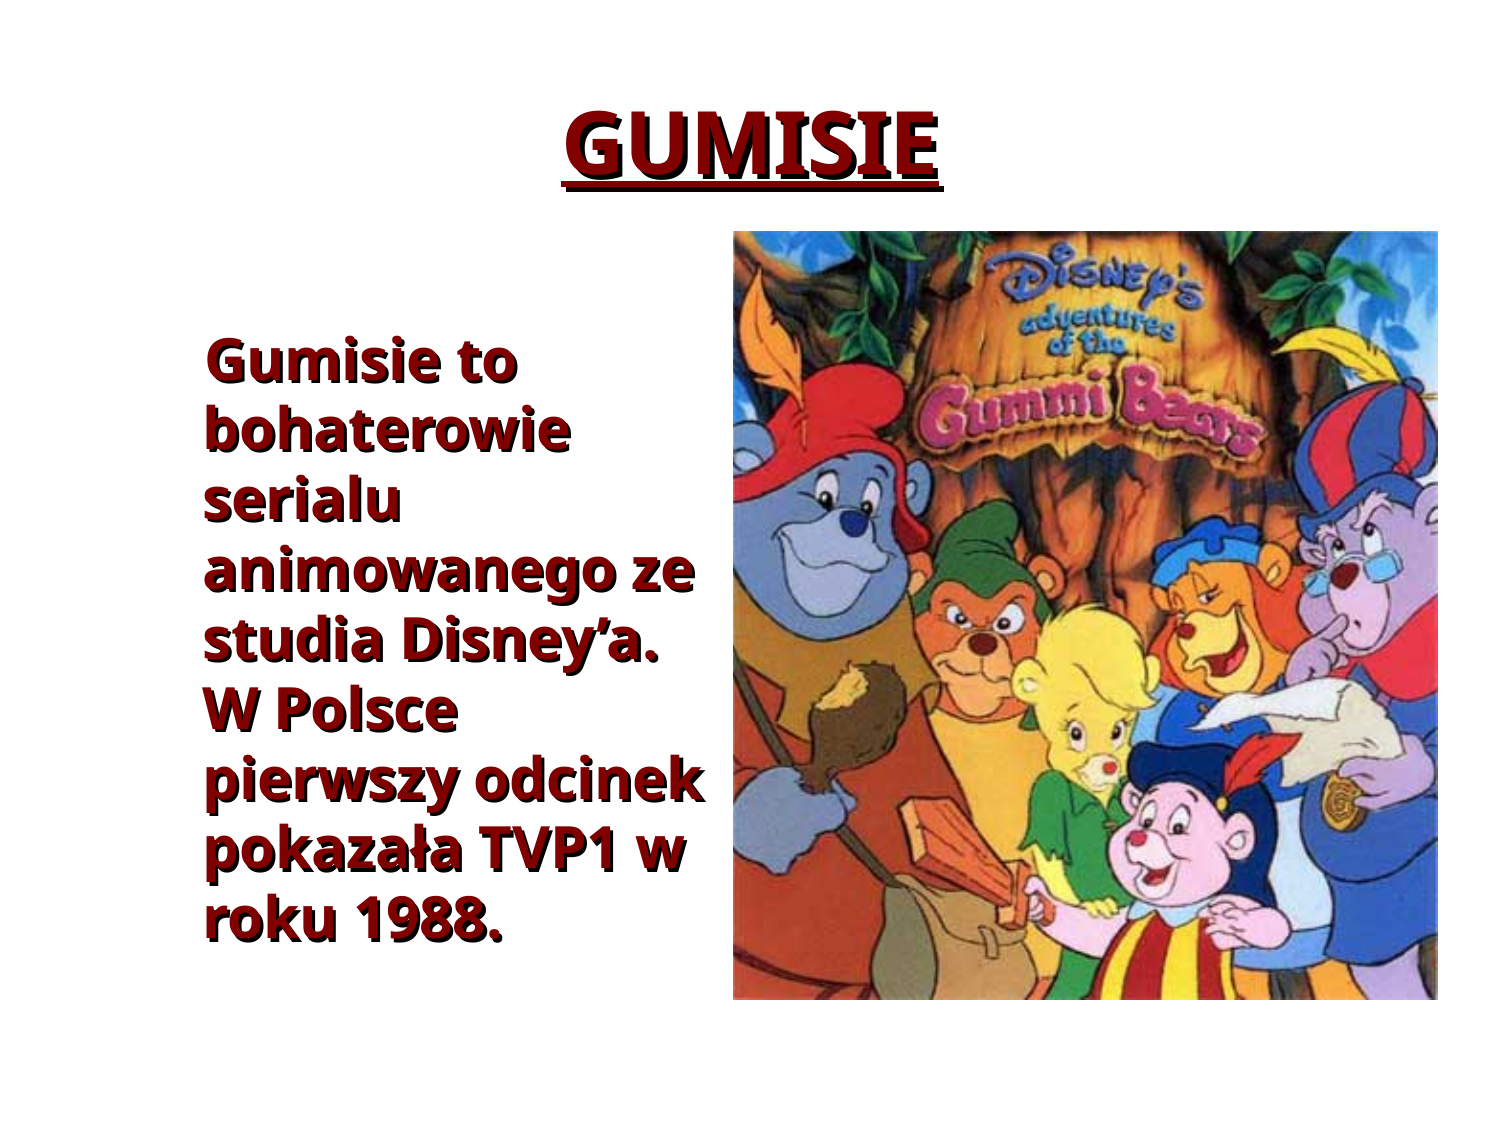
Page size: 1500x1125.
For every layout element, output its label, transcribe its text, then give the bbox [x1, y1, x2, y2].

title GUMISIE [75, 45, 1426, 234]
list Gumisie to bohaterowie serialu animowanego ze studia Disney’a. W Polsce pierwszy odcinek pokazała TVP1 w roku 1988. [75, 314, 738, 1006]
picture [733, 231, 1438, 1000]
